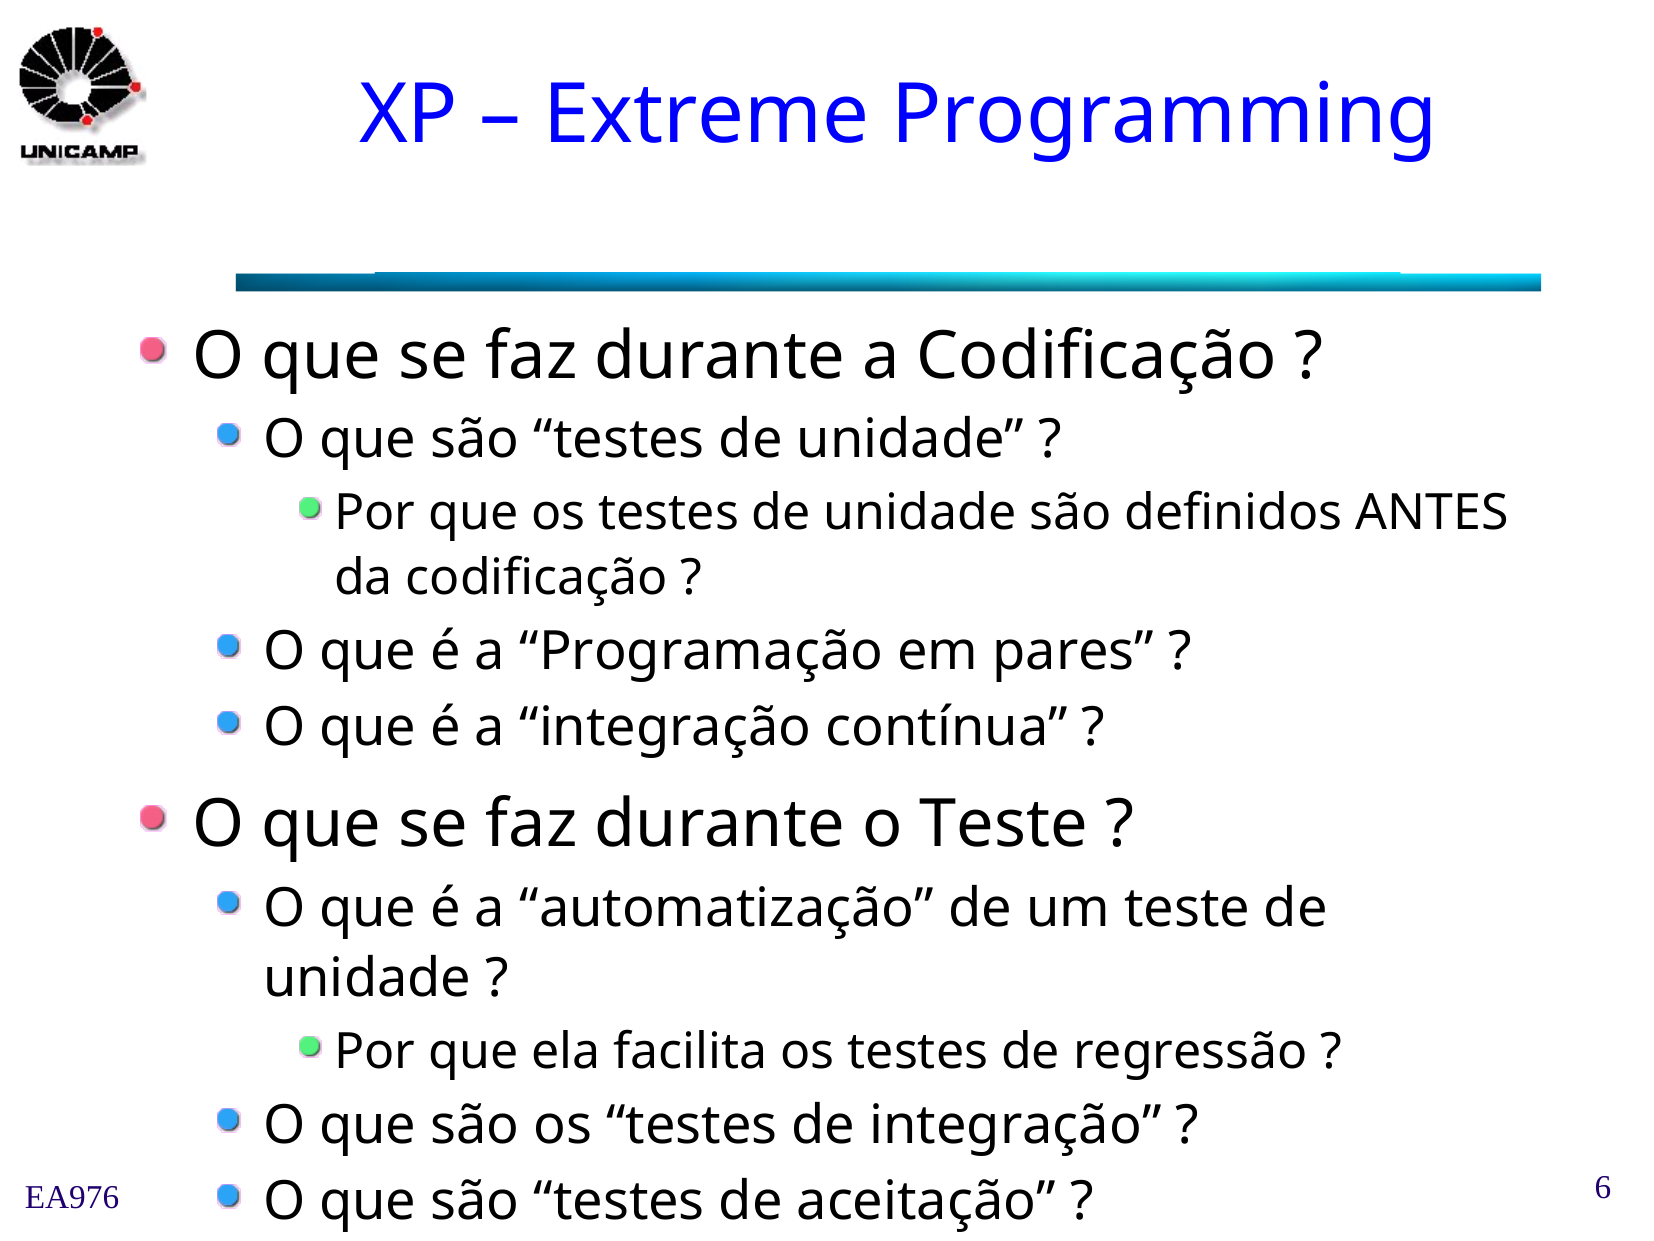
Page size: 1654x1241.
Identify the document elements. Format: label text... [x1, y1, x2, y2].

title XP – Extreme Programming [264, 0, 1534, 186]
picture [216, 1183, 242, 1210]
picture [125, 272, 1654, 295]
list O que se faz durante a Codificação ? O que são “testes de unidade” ? Por que os testes de unidade são definidos ANTES da codificação ? O que é a “Programação em pares” ? O que é a “integração contínua” ? O que se faz durante o Teste ? O que é a “automatização” de um teste de unidade ? Por que ela facilita os testes de regressão ? O que são os “testes de integração” ? O que são “testes de aceitação” ? [121, 309, 1534, 1182]
